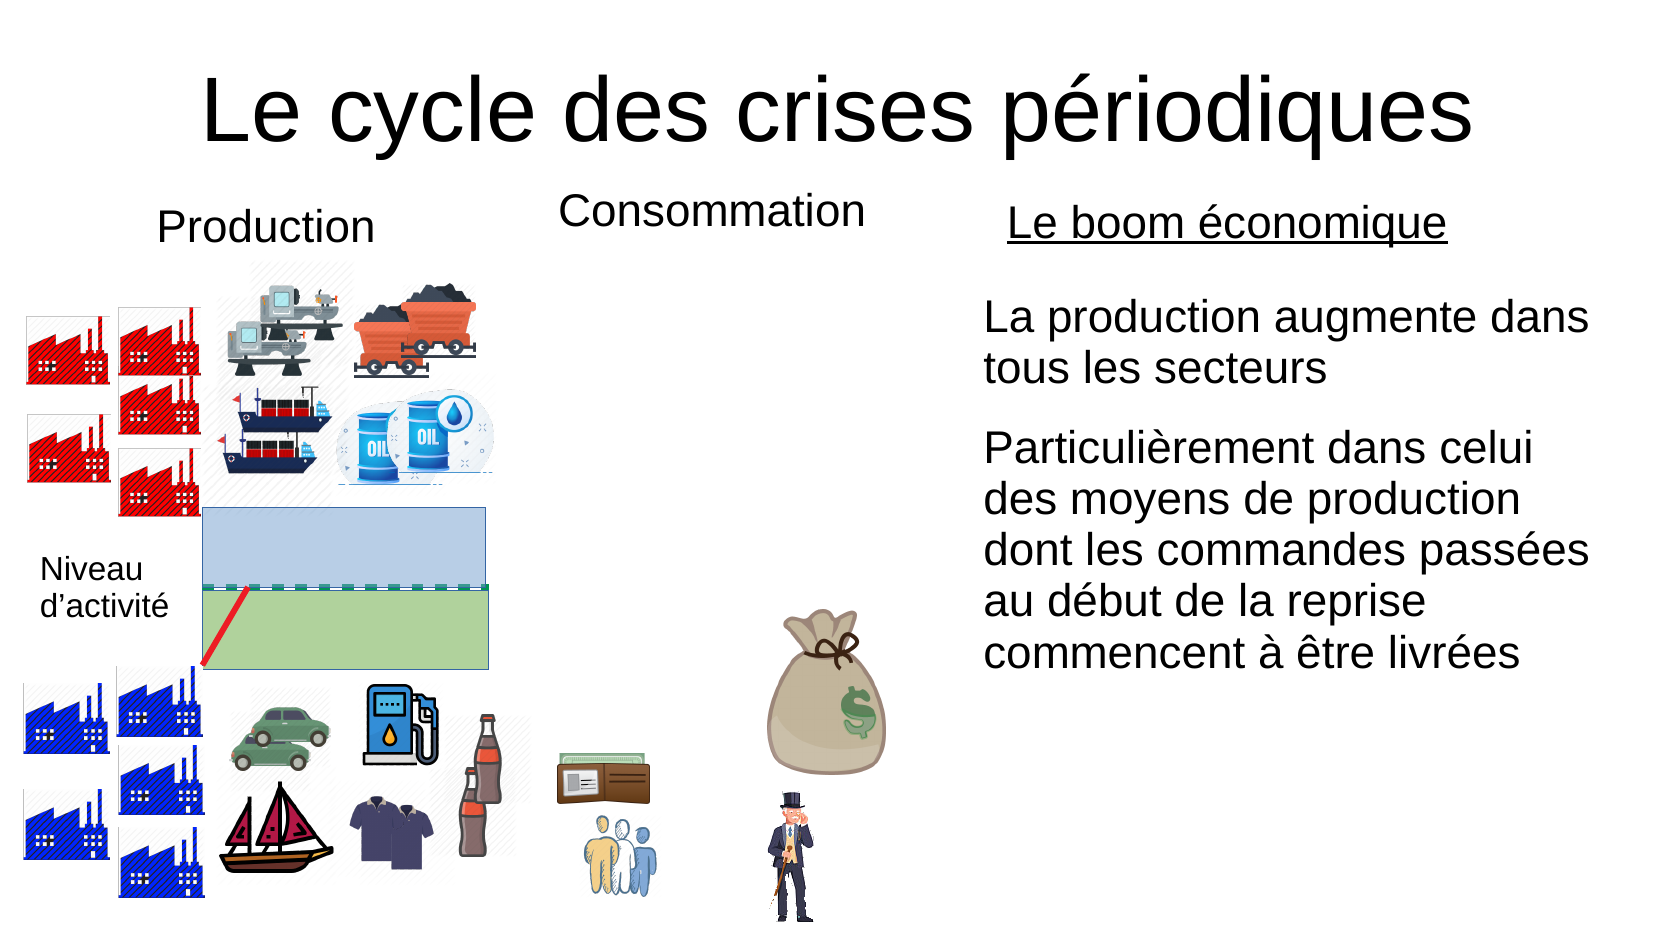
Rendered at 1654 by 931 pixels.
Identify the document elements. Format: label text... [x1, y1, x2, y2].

picture [27, 414, 111, 483]
text_box Particulièrement dans celui des moyens de production dont les commandes passées au début de la reprise commencent à être livrées [968, 414, 1630, 745]
picture [767, 609, 886, 775]
picture [557, 753, 650, 804]
text_box [202, 590, 242, 658]
picture [116, 665, 203, 737]
picture [215, 681, 532, 886]
picture [767, 791, 814, 922]
picture [23, 788, 110, 860]
text_box Le boom économique [992, 189, 1642, 272]
picture [118, 259, 497, 517]
picture [118, 744, 205, 815]
text_box Niveau d’activité [25, 543, 202, 643]
text_box Production [141, 193, 402, 260]
picture [26, 316, 110, 386]
title Le cycle des crises périodiques [47, 7, 1630, 213]
picture [23, 682, 110, 754]
text_box [202, 507, 486, 588]
text_box La production augmente dans tous les secteurs [968, 283, 1630, 414]
picture [118, 826, 205, 898]
text_box Consommation [543, 177, 886, 295]
picture [578, 814, 662, 899]
text_box [203, 590, 489, 670]
